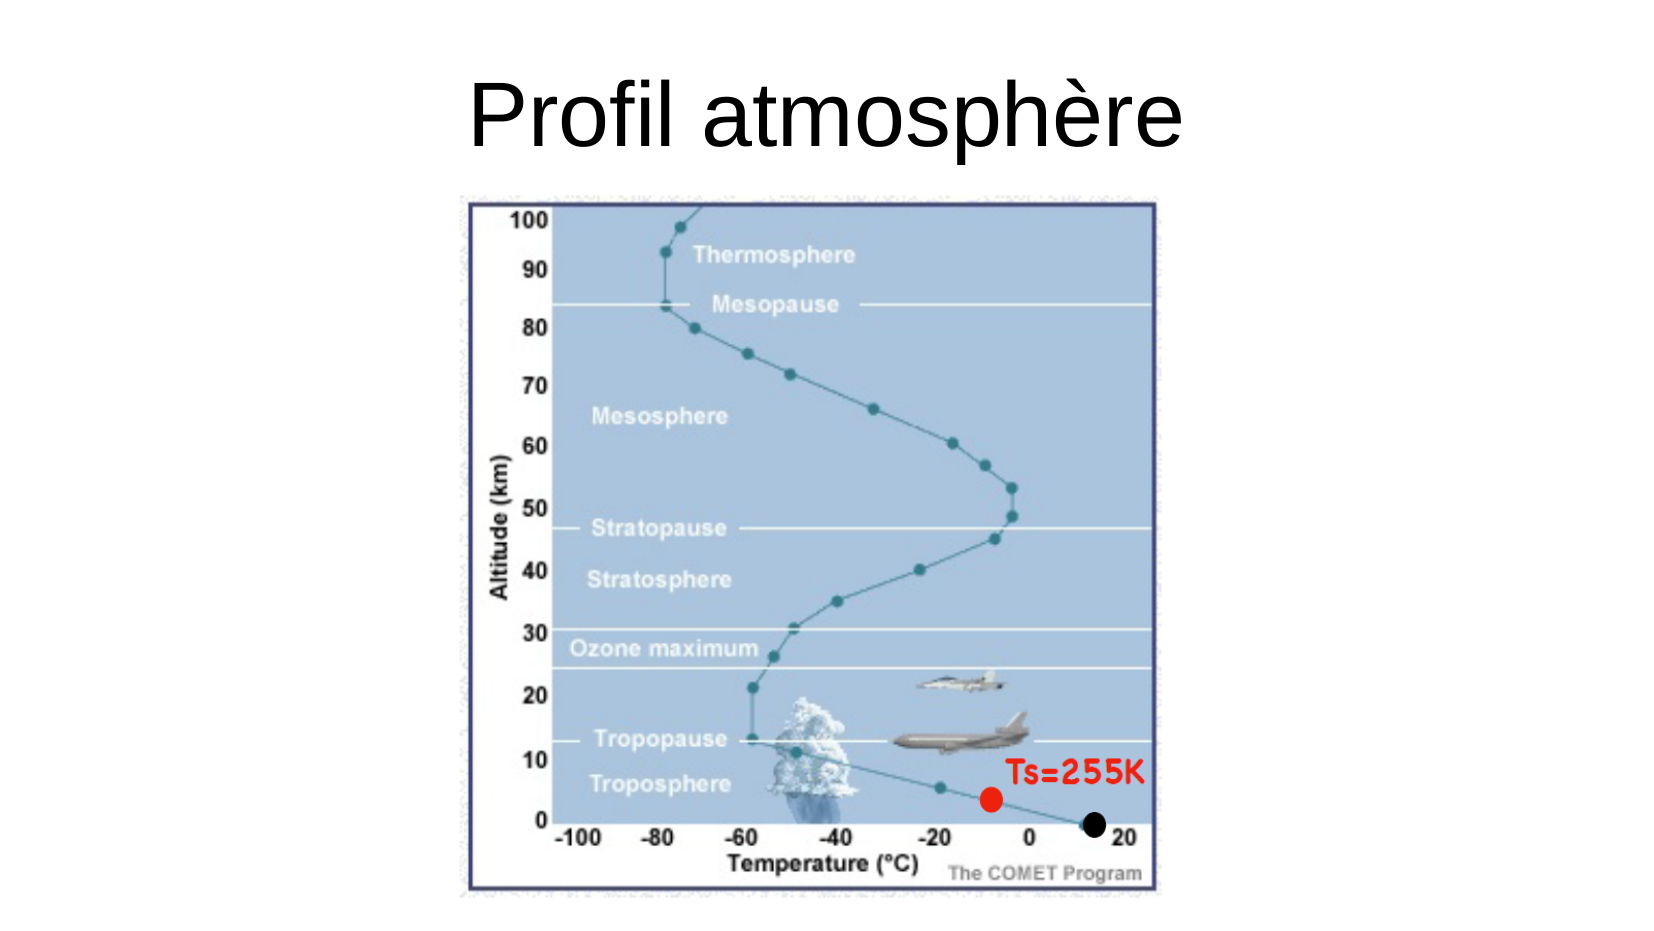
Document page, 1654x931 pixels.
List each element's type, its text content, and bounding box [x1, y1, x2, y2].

picture [437, 182, 1175, 909]
title Profil atmosphère [82, 37, 1571, 193]
